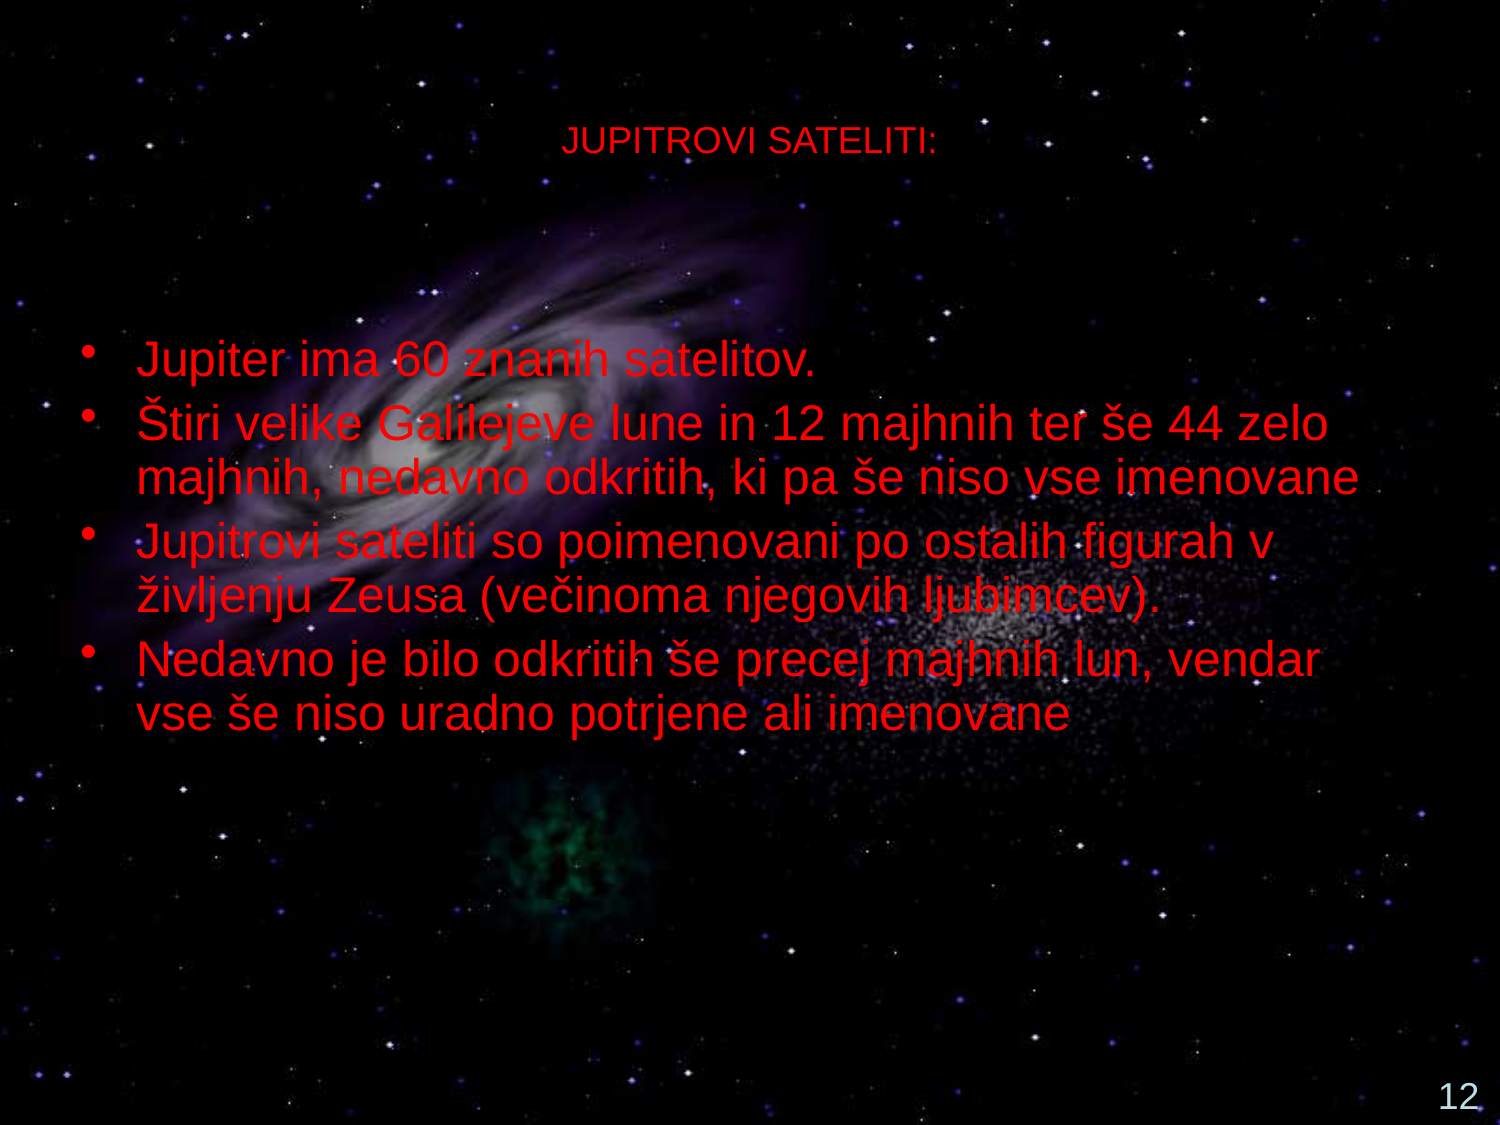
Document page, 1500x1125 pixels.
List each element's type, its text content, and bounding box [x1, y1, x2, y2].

title JUPITROVI SATELITI: [75, 45, 1425, 233]
picture [0, 0, 1500, 1125]
list Jupiter ima 60 znanih satelitov. Štiri velike Galilejeve lune in 12 majhnih ter še 44 zelo majhnih, nedavno odkritih, ki pa še niso vse imenovane Jupitrovi sateliti so poimenovani po ostalih figurah v življenju Zeusa (večinoma njegovih ljubimcev). Nedavno je bilo odkritih še precej majhnih lun, vendar vse še niso uradno potrjene ali imenovane [64, 326, 1415, 757]
text_box 12 [1423, 1064, 1500, 1125]
